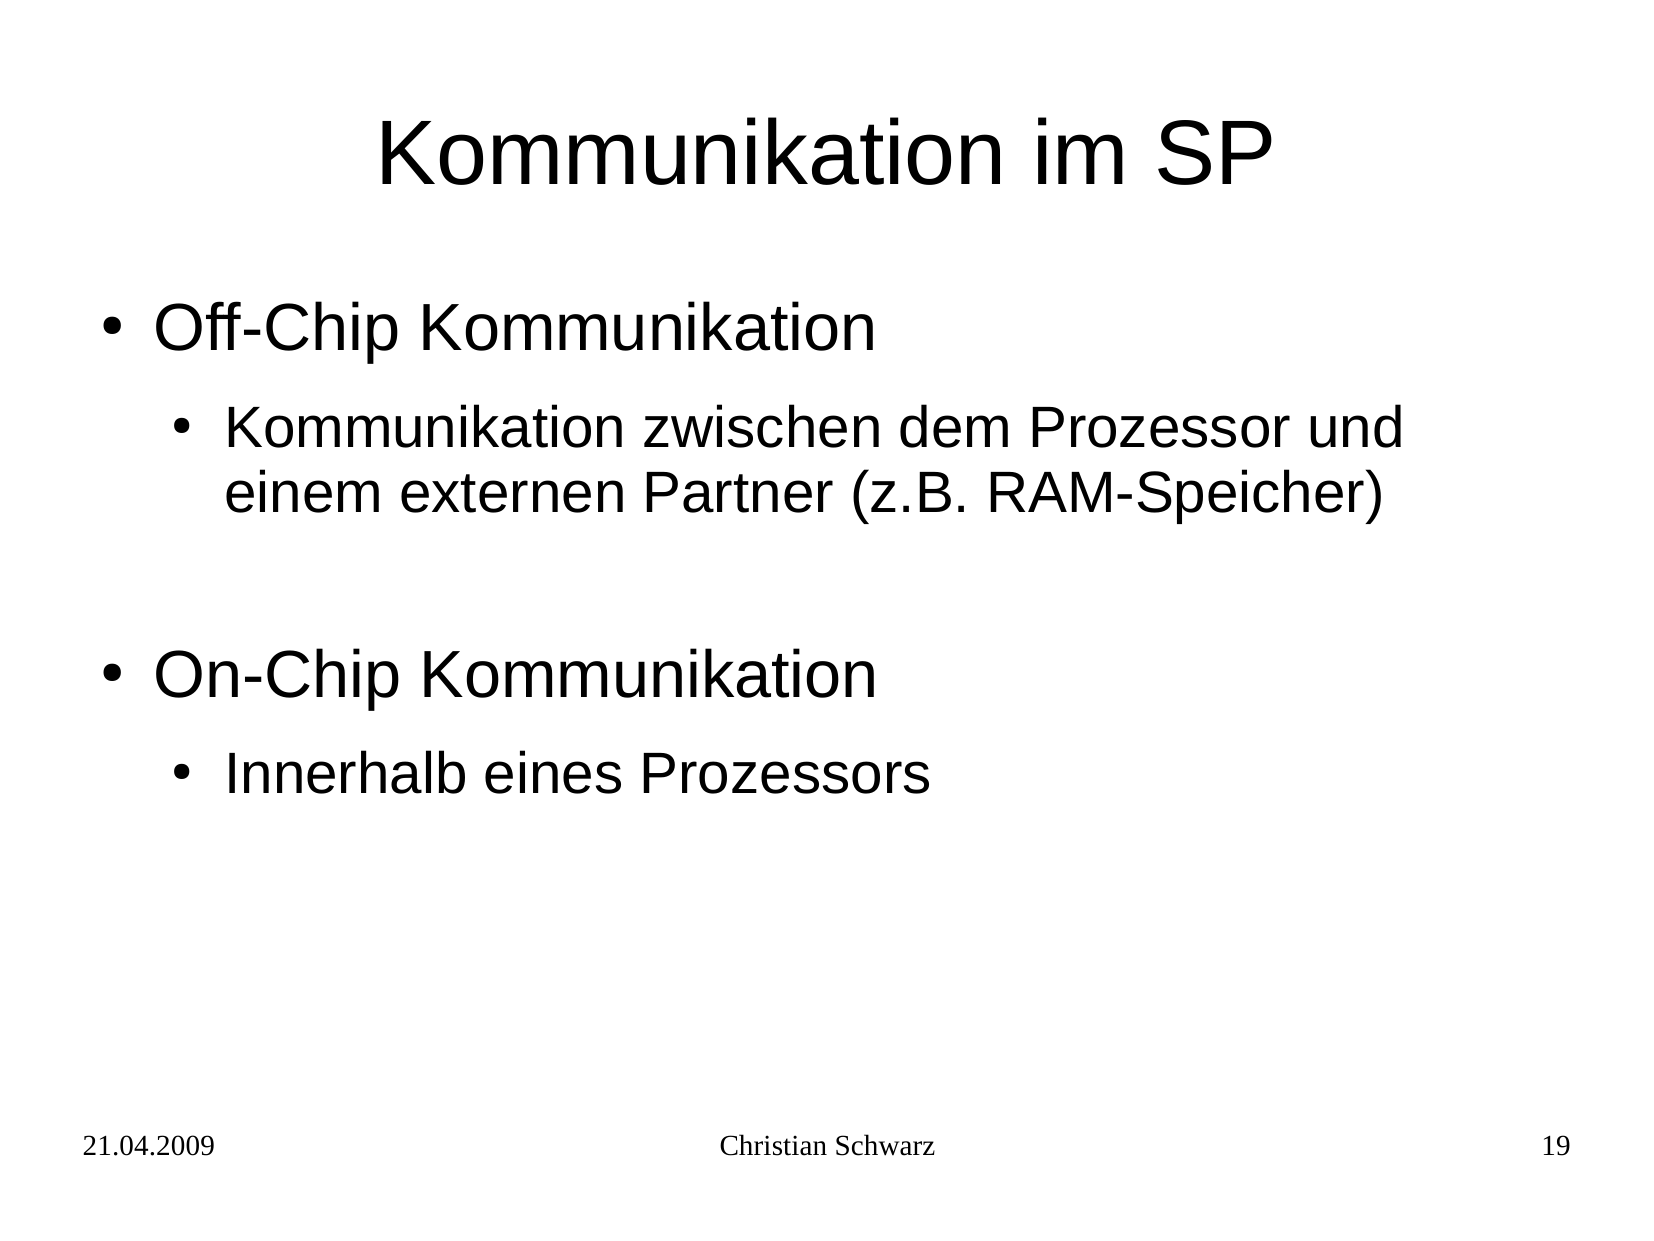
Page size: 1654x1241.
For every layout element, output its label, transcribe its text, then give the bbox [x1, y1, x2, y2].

list Off-Chip Kommunikation Kommunikation zwischen dem Prozessor und einem externen Partner (z.B. RAM-Speicher) On-Chip Kommunikation Innerhalb eines Prozessors [82, 290, 1571, 1094]
title Kommunikation im SP [82, 49, 1571, 257]
